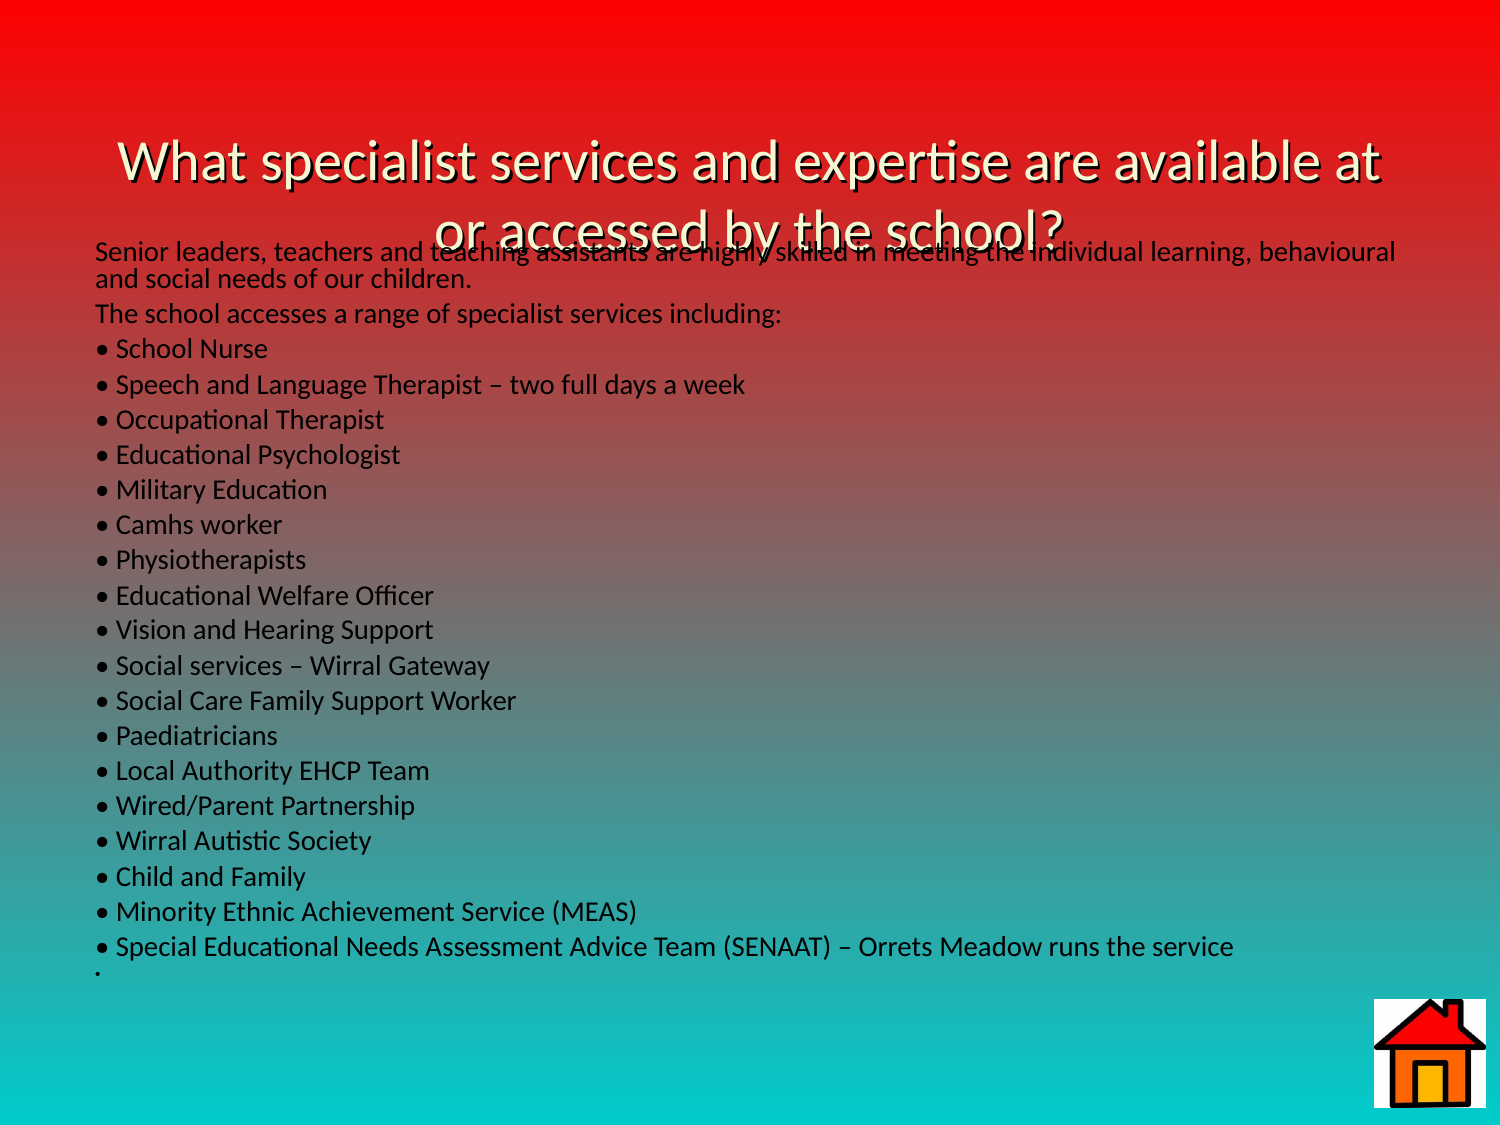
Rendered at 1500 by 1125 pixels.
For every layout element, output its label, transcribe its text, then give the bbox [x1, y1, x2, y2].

list Senior leaders, teachers and teaching assistants are highly skilled in meeting the individual learning, behavioural and social needs of our children. The school accesses a range of specialist services including: • School Nurse • Speech and Language Therapist – two full days a week • Occupational Therapist • Educational Psychologist • Military Education • Camhs worker • Physiotherapists • Educational Welfare Officer • Vision and Hearing Support • Social services – Wirral Gateway • Social Care Family Support Worker • Paediatricians • Local Authority EHCP Team • Wired/Parent Partnership • Wirral Autistic Society • Child and Family • Minority Ethnic Achievement Service (MEAS) • Special Educational Needs Assessment Advice Team (SENAAT) – Orrets Meadow runs the service [80, 231, 1431, 975]
title What specialist services and expertise are available at or accessed by the school? [75, 45, 1426, 197]
picture [1374, 999, 1486, 1108]
